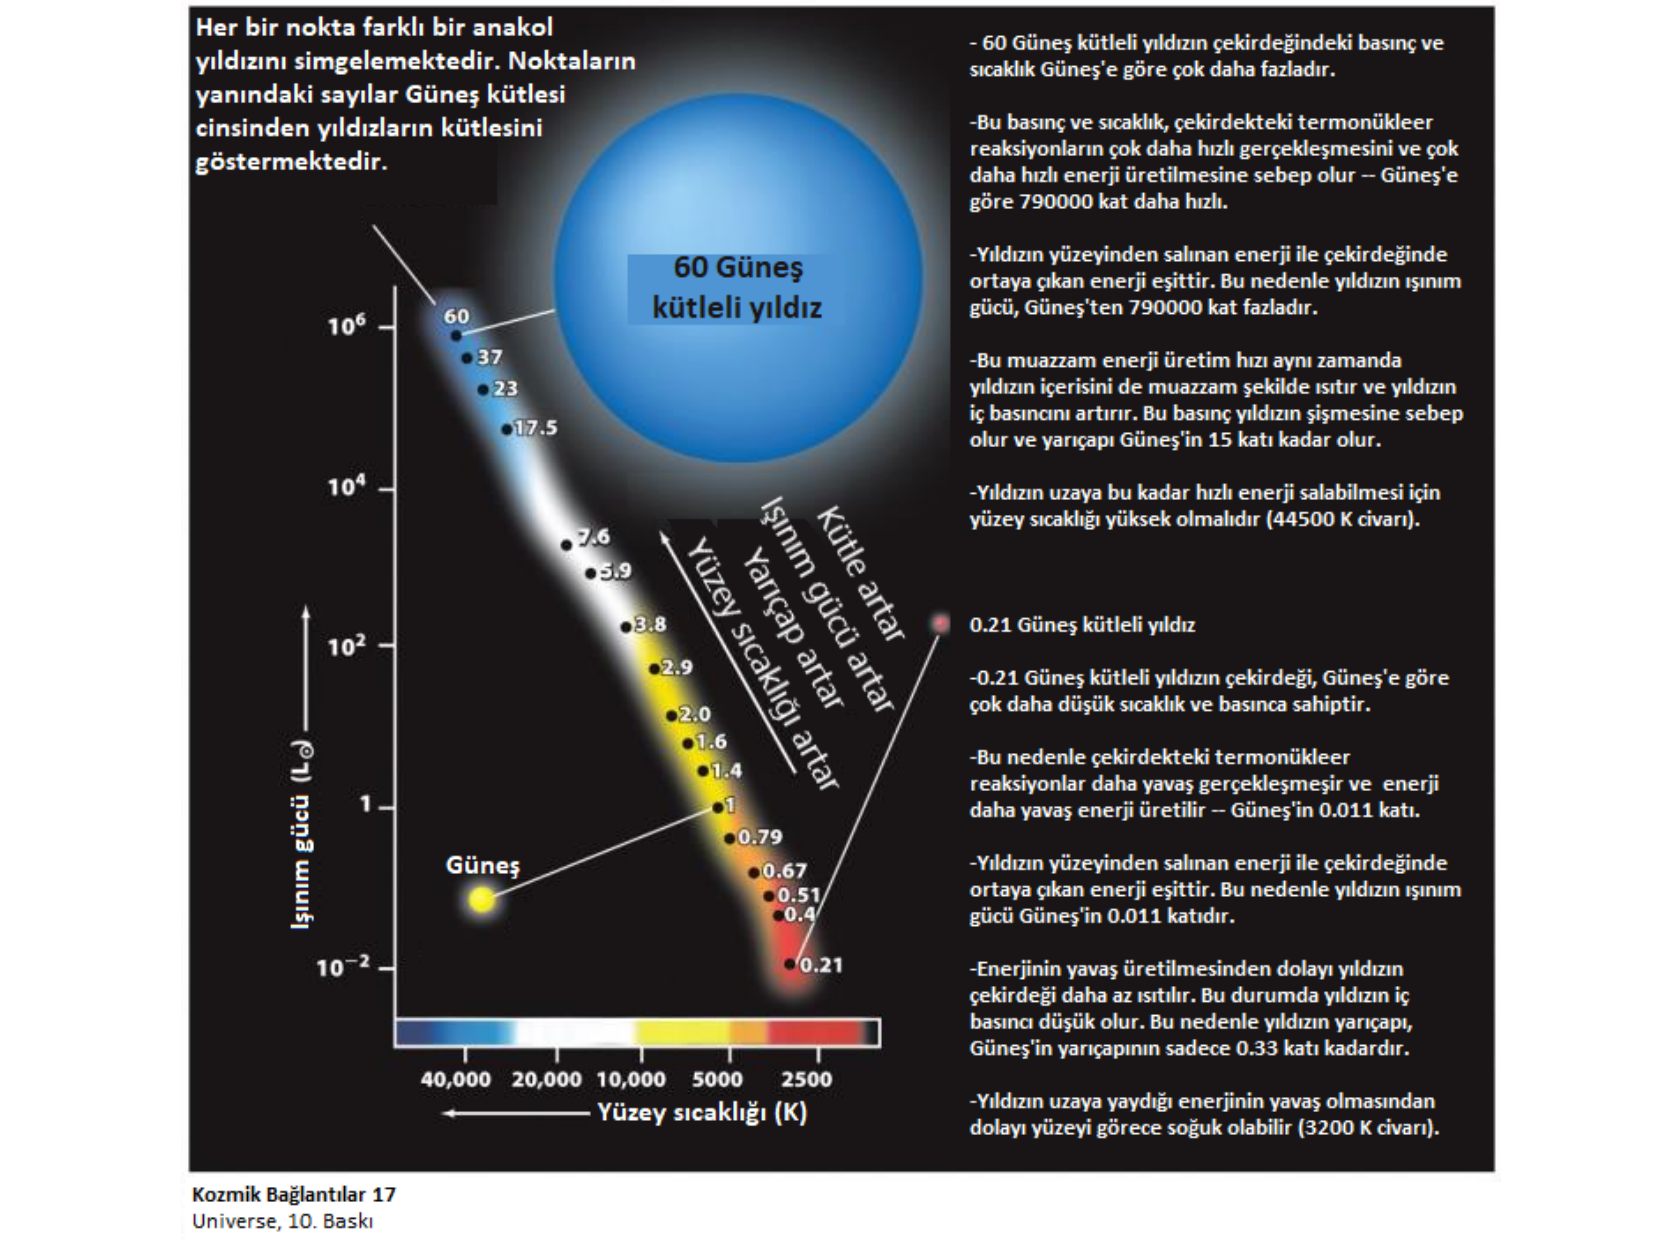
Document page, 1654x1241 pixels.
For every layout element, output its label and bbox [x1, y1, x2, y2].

picture [180, 0, 1501, 1239]
